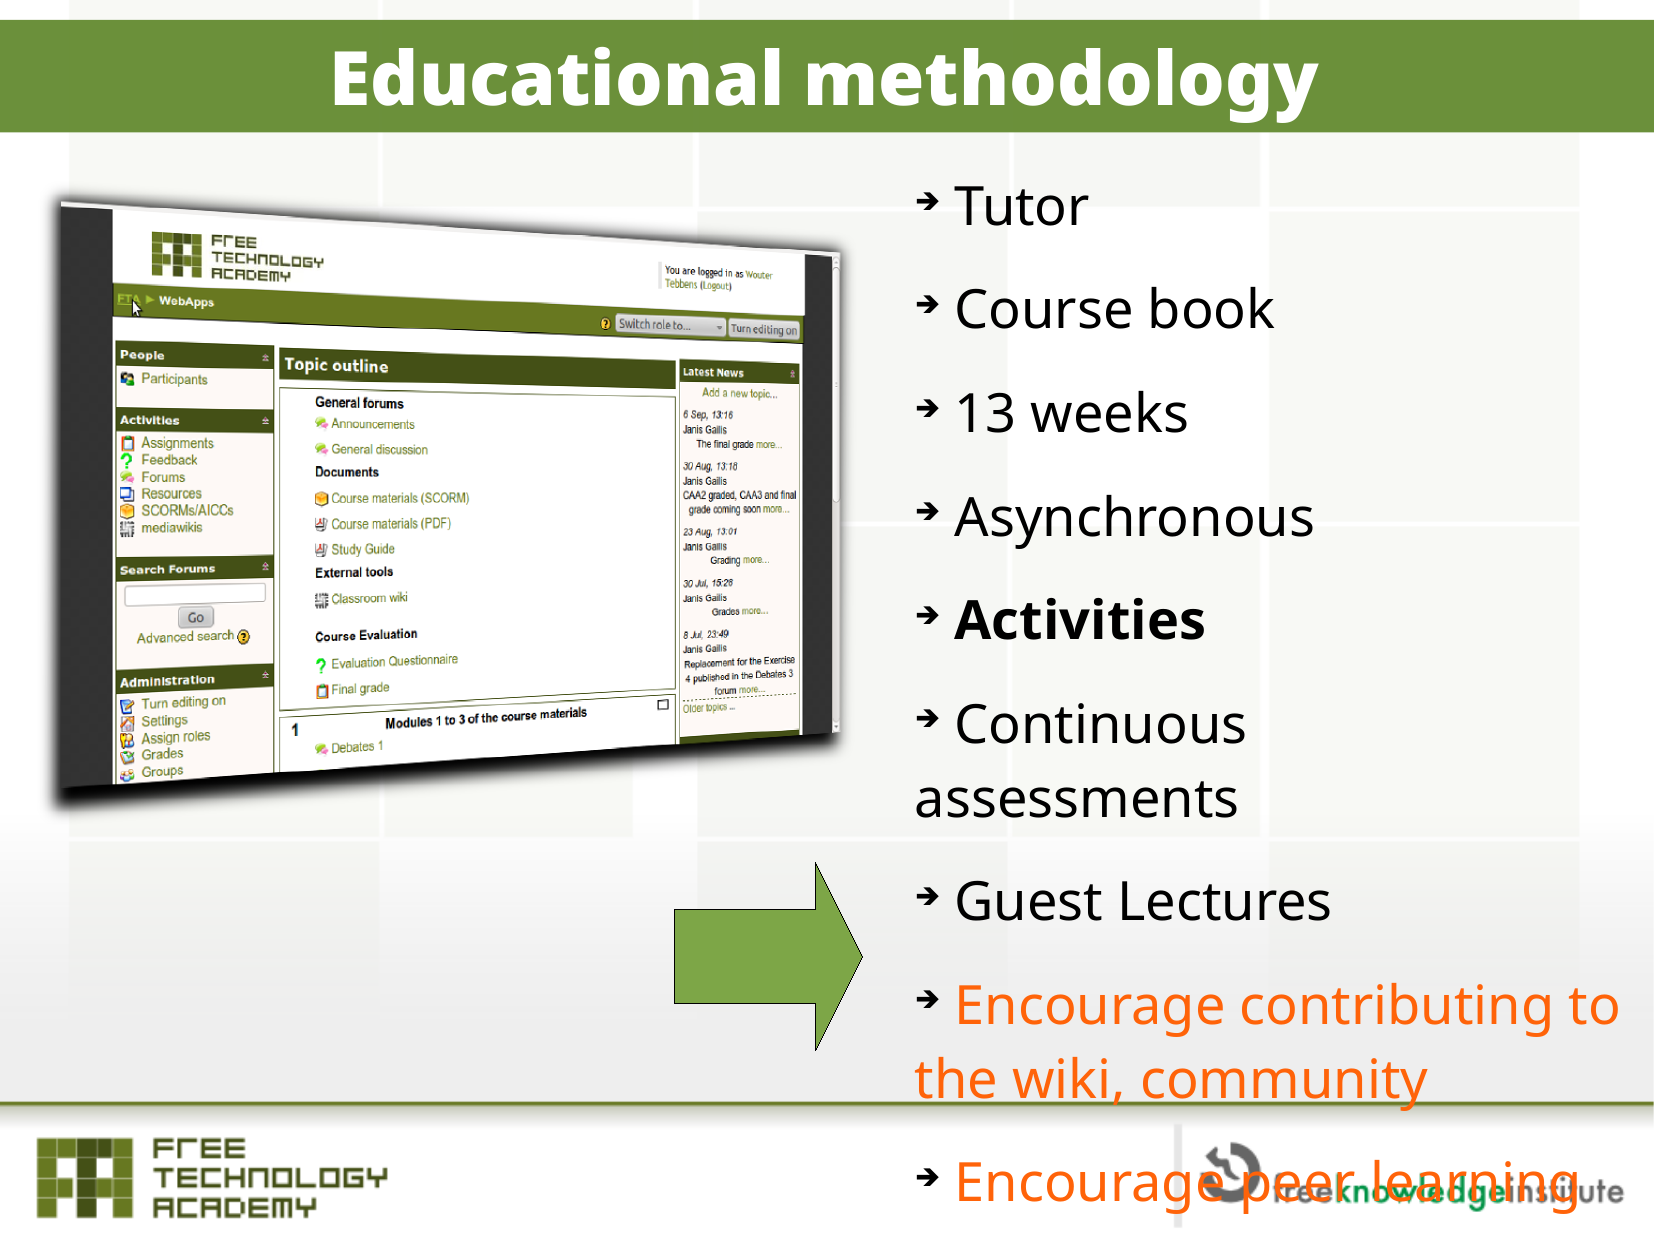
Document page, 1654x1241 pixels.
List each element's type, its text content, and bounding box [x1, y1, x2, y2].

picture [0, 0, 1654, 19]
title Educational methodology [37, 32, 1613, 120]
picture [0, 133, 1654, 1241]
text_box Tutor Course book 13 weeks Asynchronous Activities Continuous assessments Guest Lectures Encourage contributing to the wiki, community Encourage peer learning [900, 160, 1654, 1105]
text_box [674, 862, 863, 1051]
